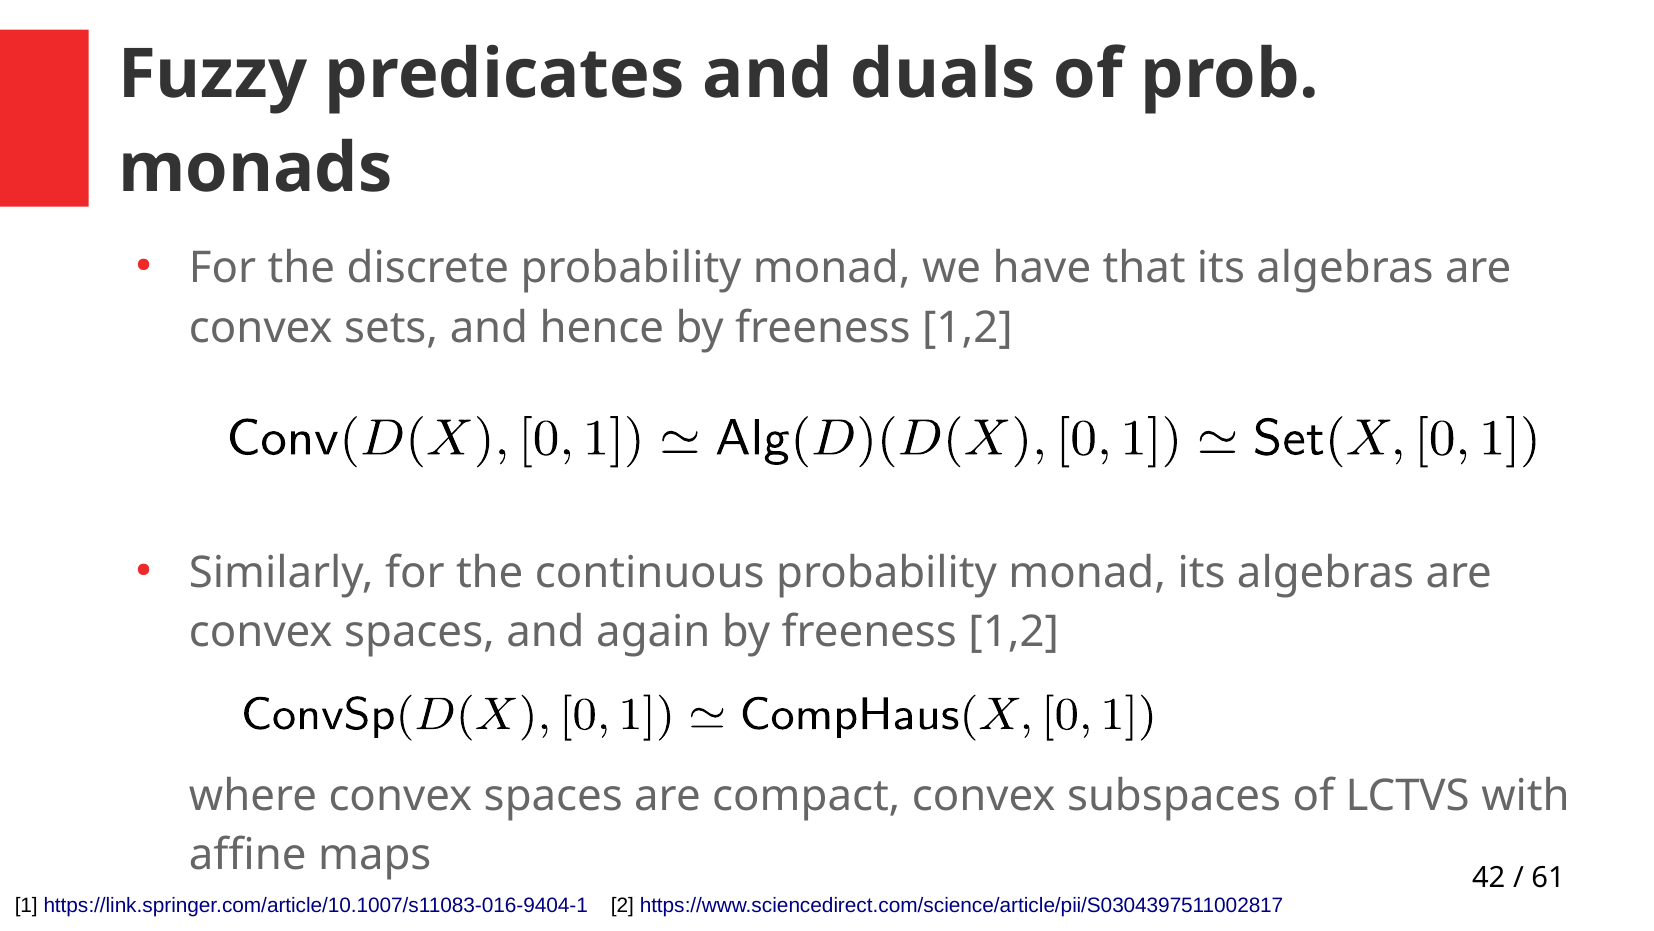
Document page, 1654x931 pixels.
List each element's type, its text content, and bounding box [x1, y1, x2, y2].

title Fuzzy predicates and duals of prob. monads [118, 24, 1595, 212]
text_box [1] https://link.springer.com/article/10.1007/s11083-016-9404-1 [2] https://www.sciencedirect.com/science/article/pii/S0304397511002817 [0, 885, 1329, 924]
text_box [229, 416, 1536, 468]
list For the discrete probability monad, we have that its algebras are convex sets, and hence by freeness [1,2] Similarly, for the continuous probability monad, its algebras are convex spaces, and again by freeness [1,2] where convex spaces are compact, convex subspaces of LCTVS with affine maps The maps into interval are called fuzzy predicates Uses the Riesz-Markov theorem [118, 236, 1595, 798]
text_box [243, 694, 1153, 741]
